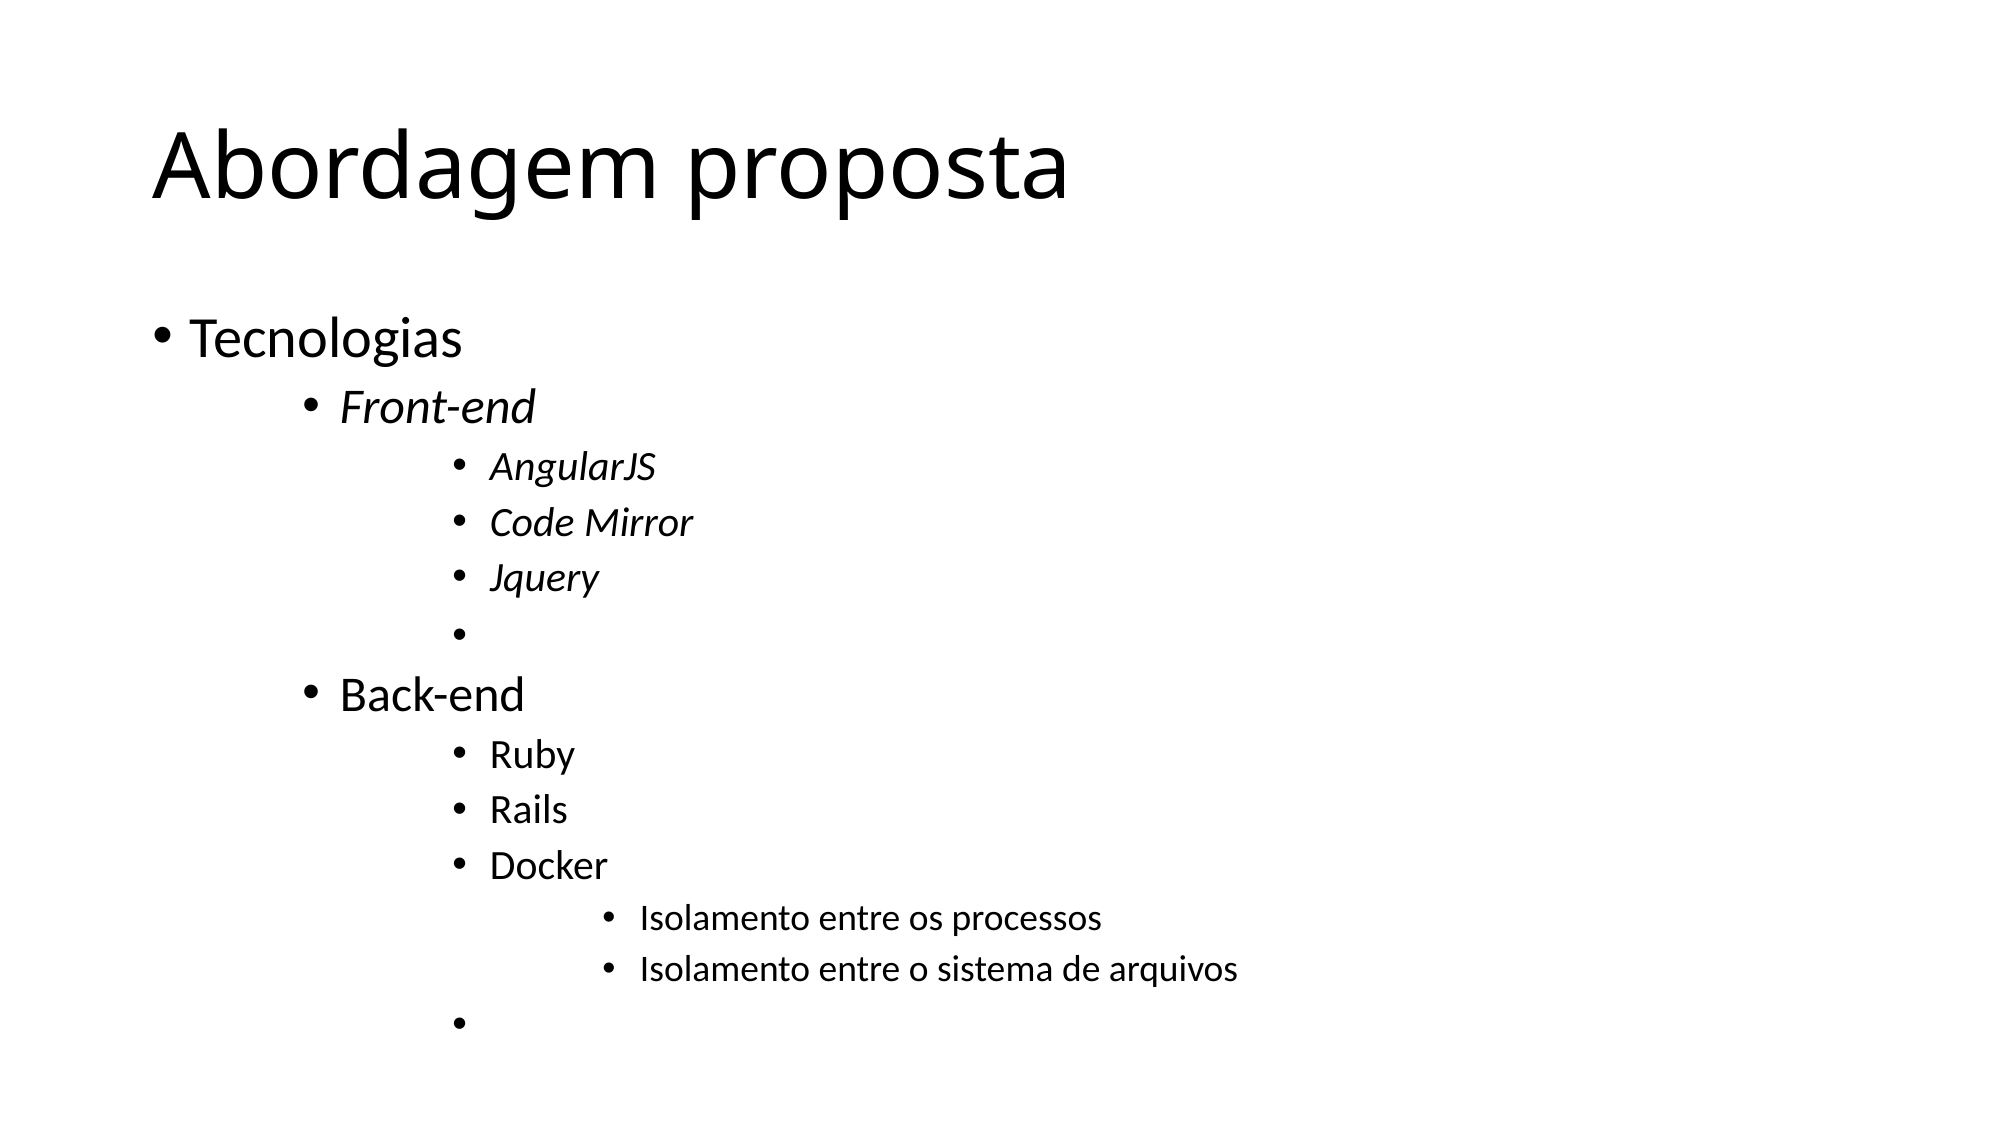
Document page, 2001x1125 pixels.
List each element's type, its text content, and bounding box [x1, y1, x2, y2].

list Tecnologias Front-end AngularJS Code Mirror Jquery Back-end Ruby Rails Docker Isolamento entre os processos Isolamento entre o sistema de arquivos [137, 299, 1863, 1014]
title Abordagem proposta [137, 59, 1863, 278]
